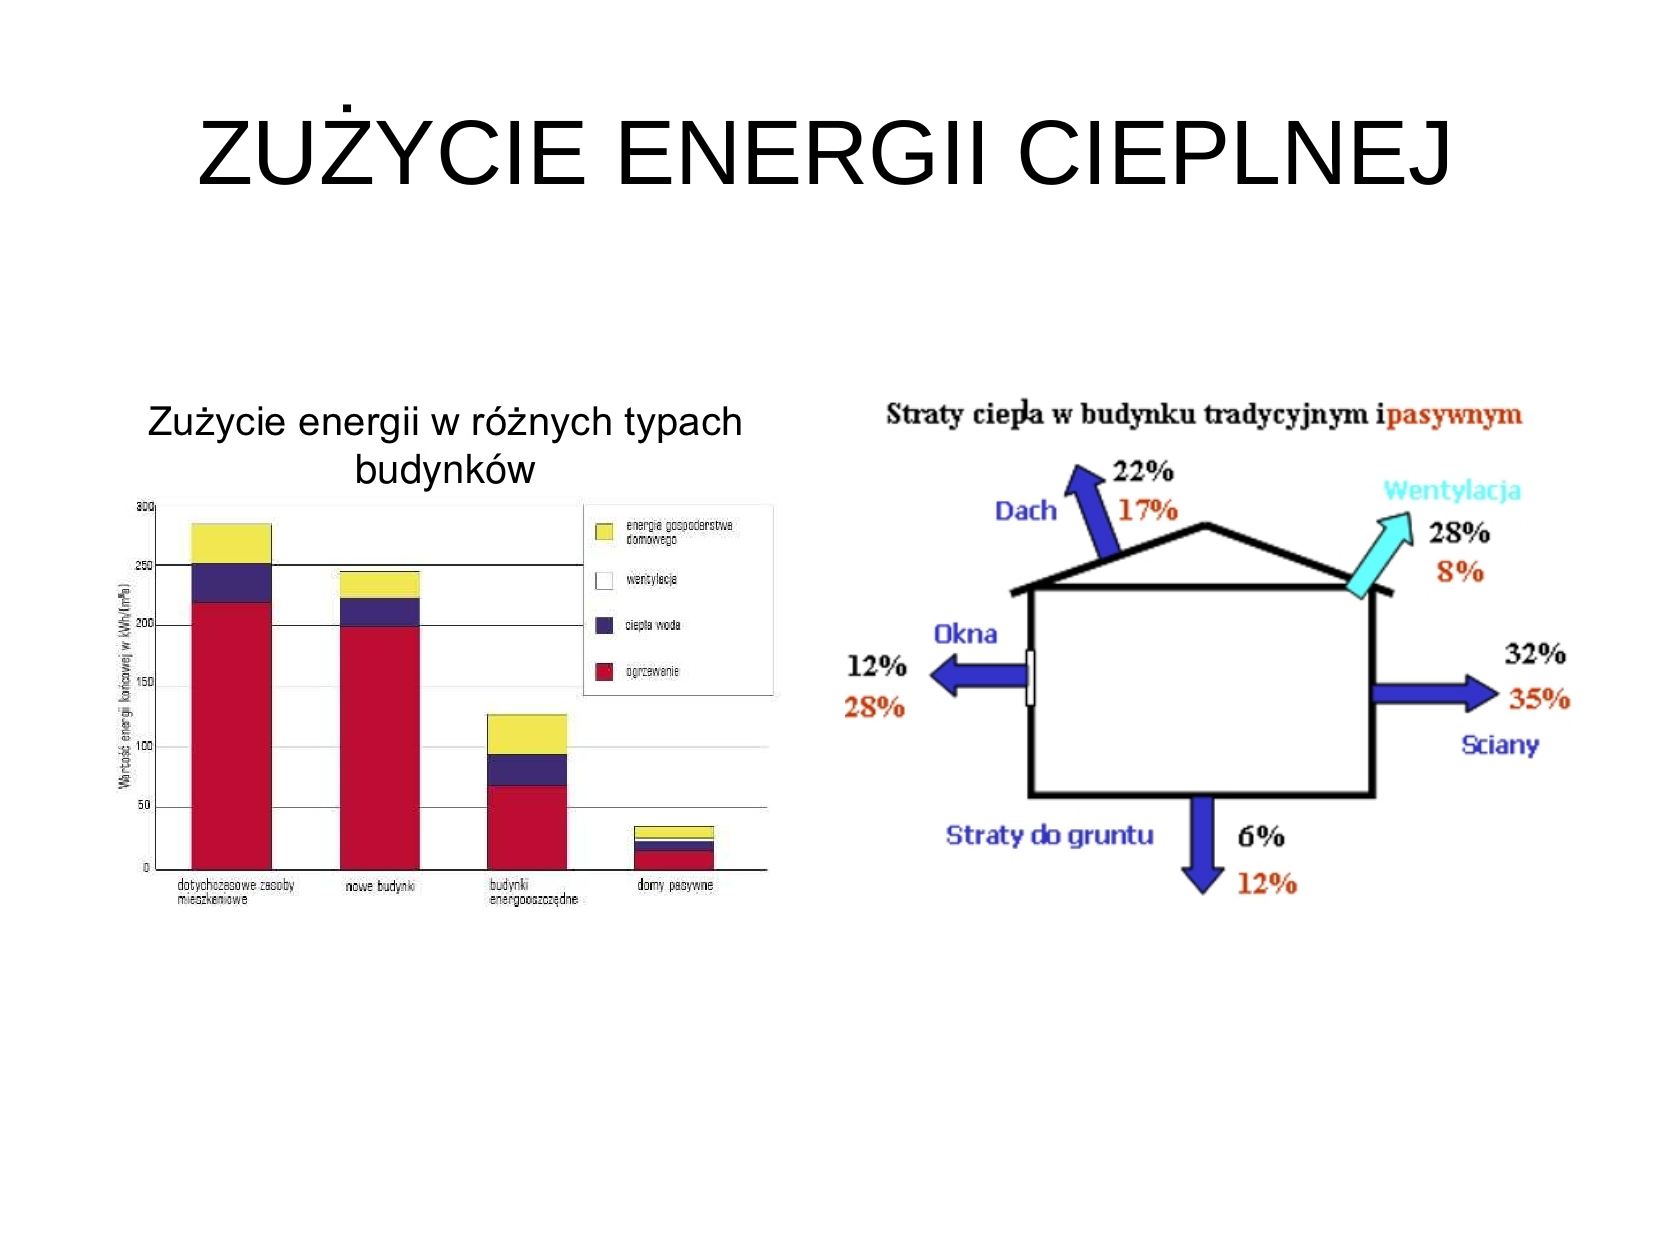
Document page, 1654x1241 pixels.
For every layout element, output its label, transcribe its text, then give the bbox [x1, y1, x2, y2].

picture [845, 395, 1572, 904]
picture [82, 377, 809, 923]
title ZUŻYCIE ENERGII CIEPLNEJ [82, 49, 1571, 257]
